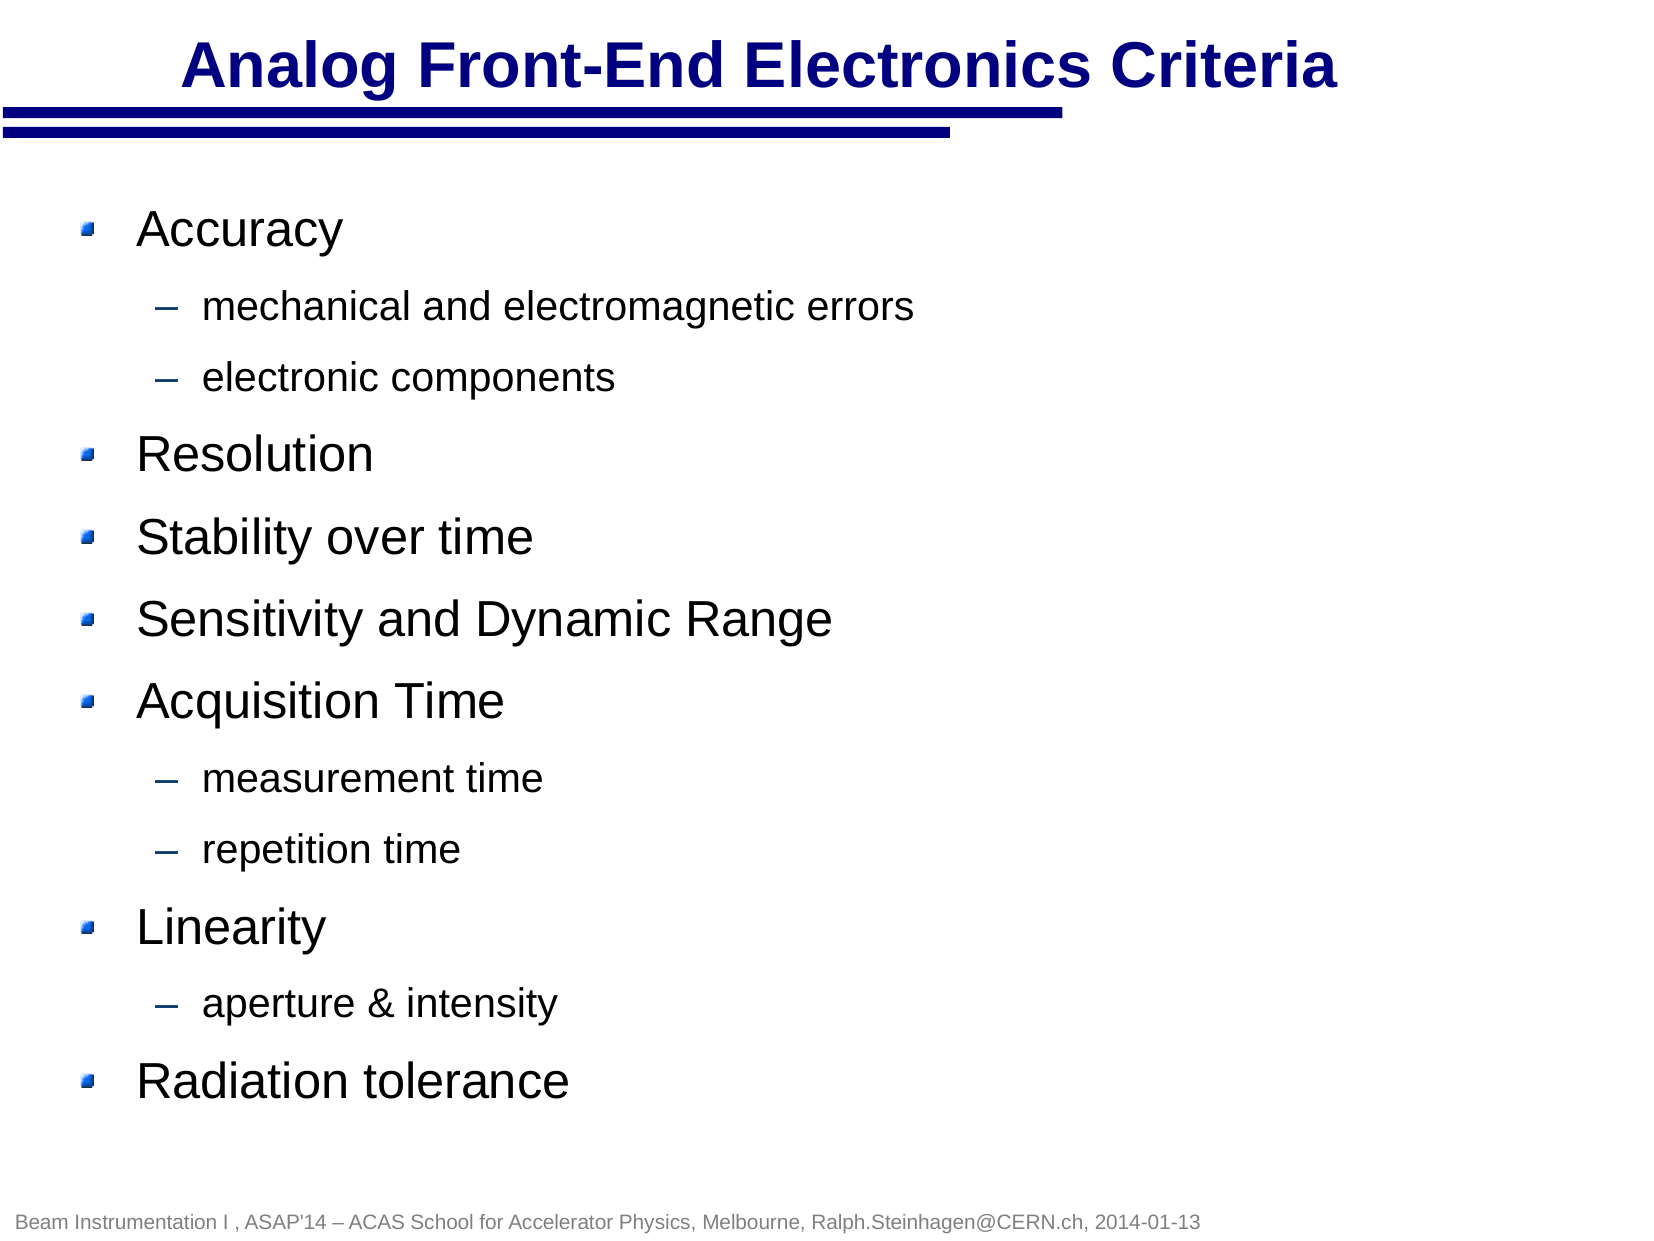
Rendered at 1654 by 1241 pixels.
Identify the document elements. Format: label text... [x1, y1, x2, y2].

title Analog Front-End Electronics Criteria [165, 0, 1625, 124]
list Accuracy mechanical and electromagnetic errors electronic components Resolution Stability over time Sensitivity and Dynamic Range Acquisition Time measurement time repetition time Linearity aperture & intensity Radiation tolerance [65, 192, 1628, 1205]
